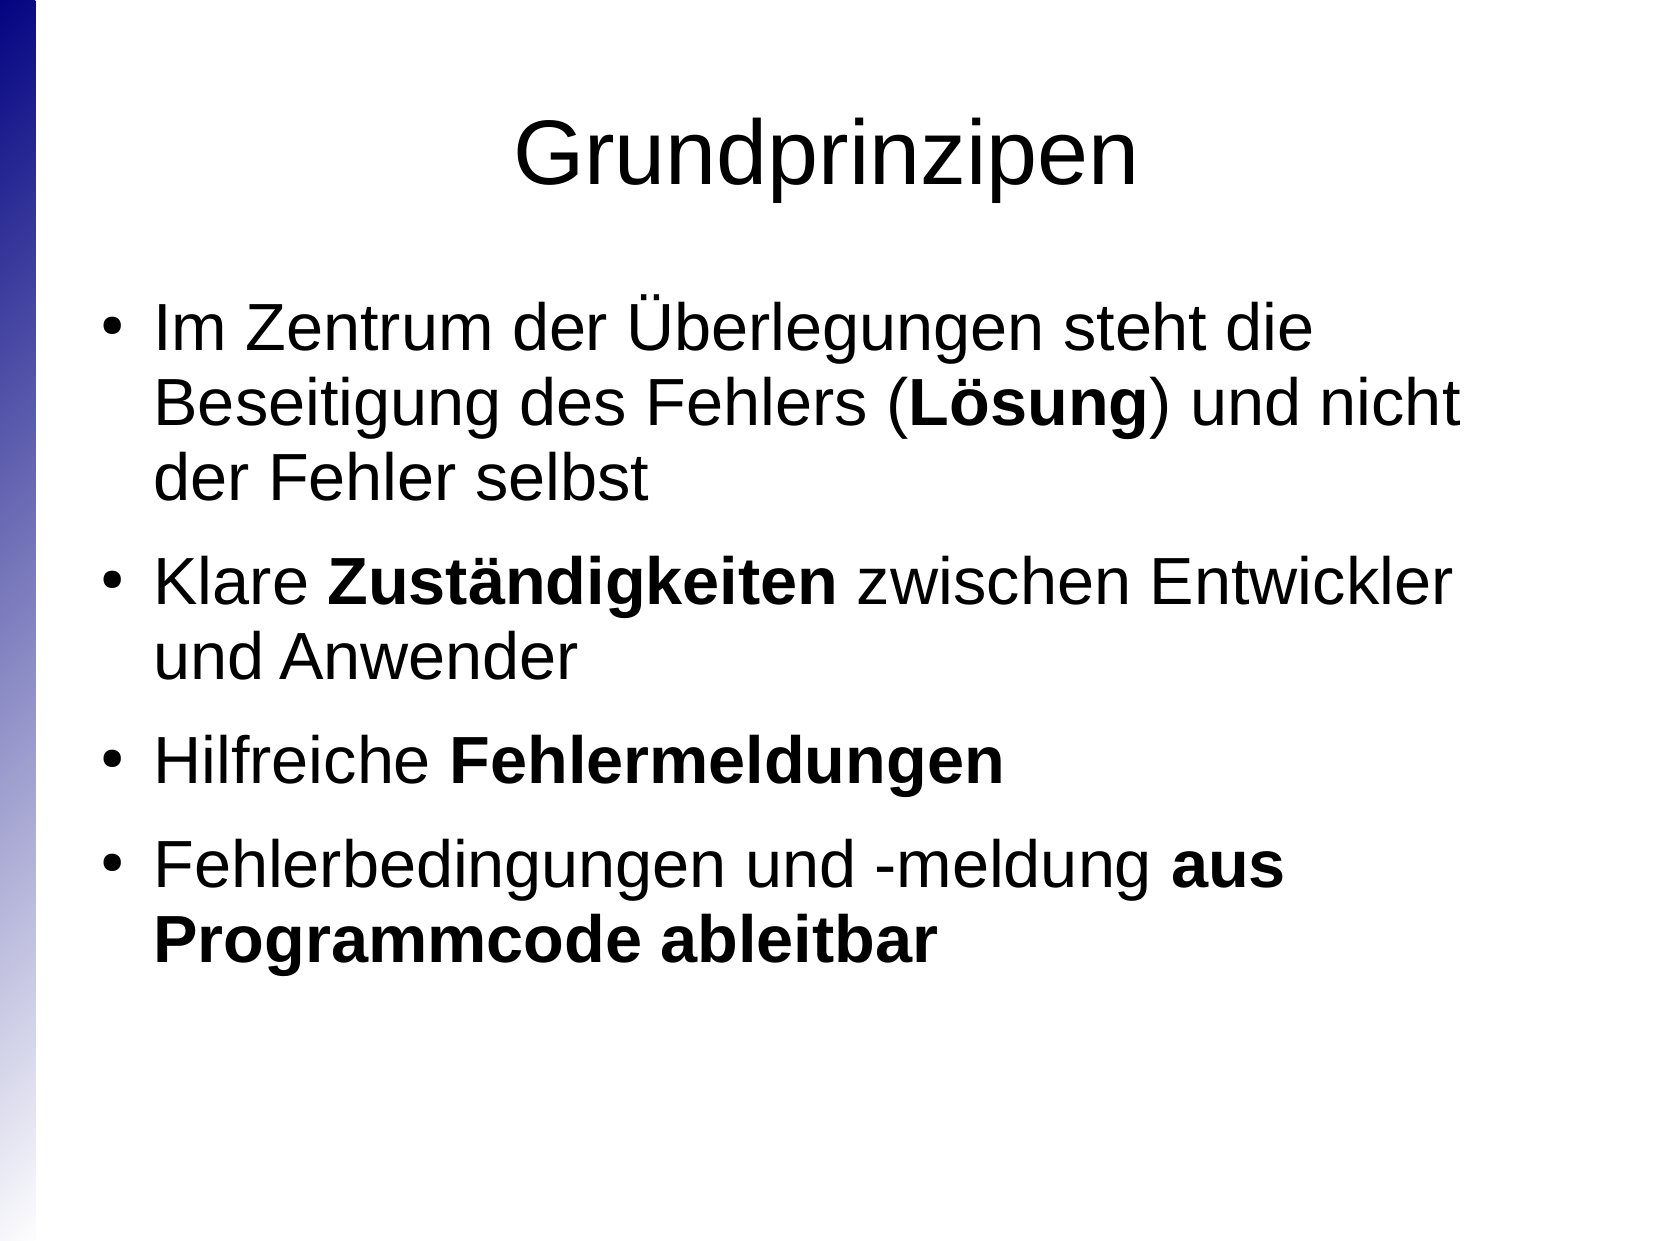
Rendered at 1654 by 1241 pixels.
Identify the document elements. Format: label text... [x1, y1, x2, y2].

title Grundprinzipen [82, 49, 1571, 257]
list Im Zentrum der Überlegungen steht die Beseitigung des Fehlers (Lösung) und nicht der Fehler selbst Klare Zuständigkeiten zwischen Entwickler und Anwender Hilfreiche Fehlermeldungen Fehlerbedingungen und -meldung aus Programmcode ableitbar [82, 290, 1571, 1109]
